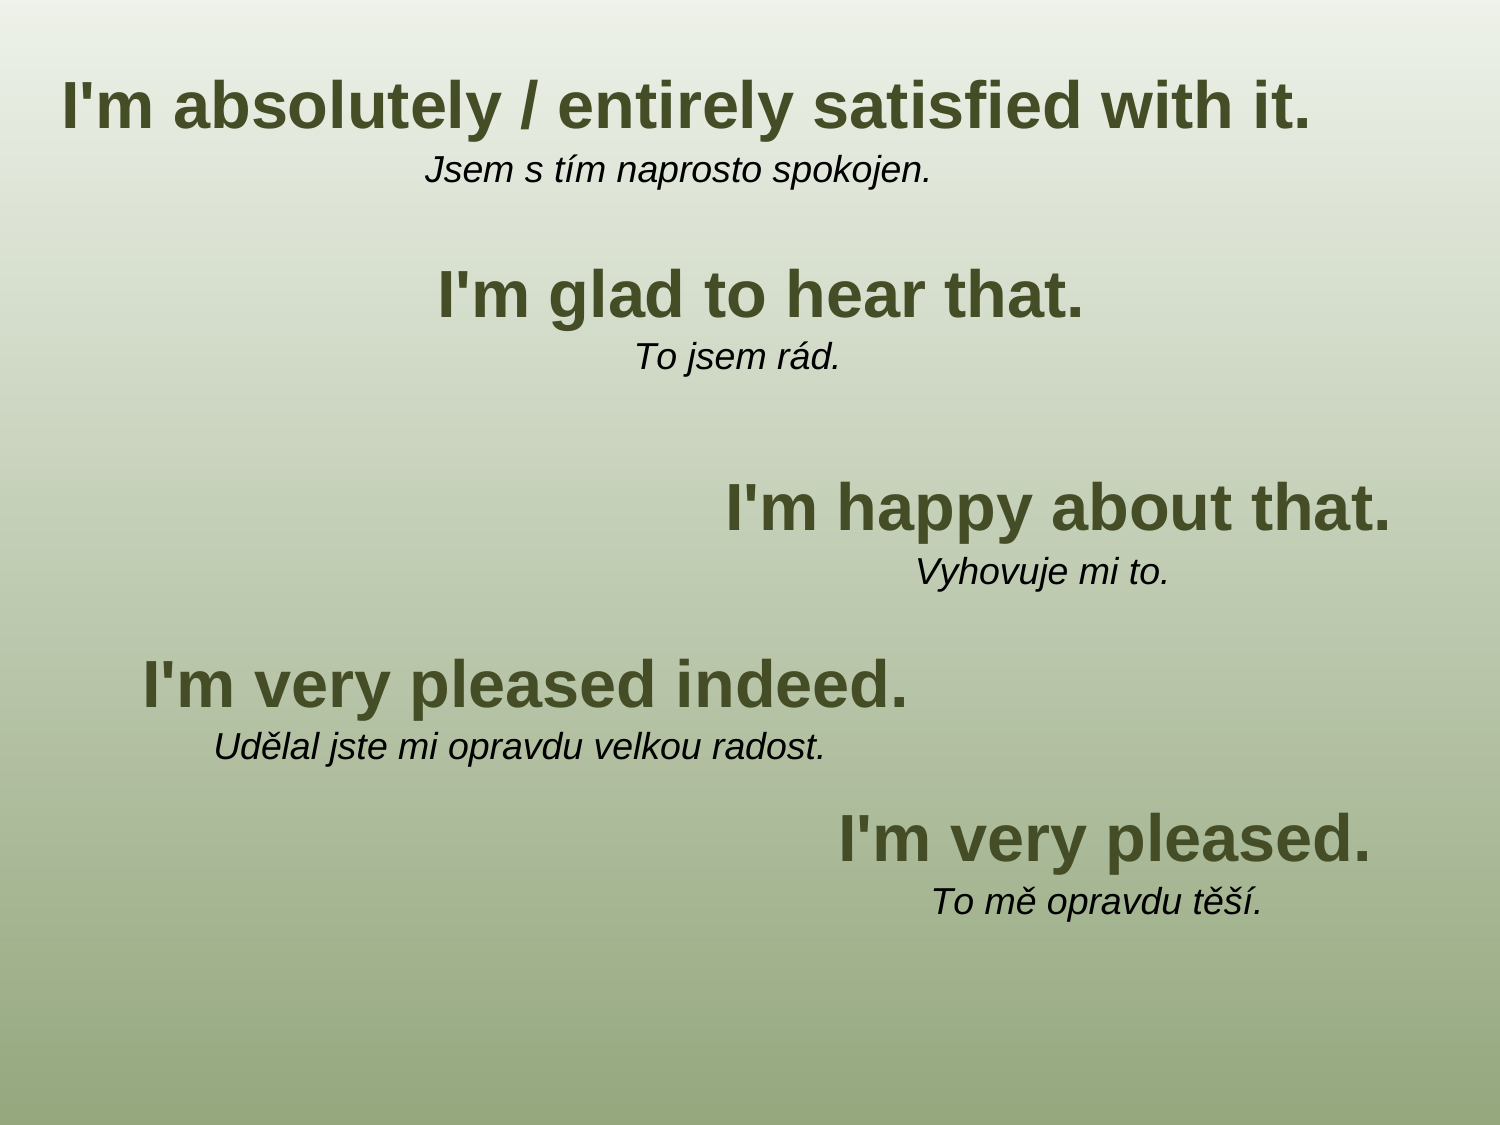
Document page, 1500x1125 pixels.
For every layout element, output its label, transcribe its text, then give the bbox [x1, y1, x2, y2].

text_box I'm happy about that. [710, 456, 1408, 552]
text_box I'm very pleased. [823, 786, 1388, 883]
text_box To jsem rád. [618, 324, 857, 386]
text_box I'm very pleased indeed. [127, 633, 925, 729]
text_box To mě opravdu těší. [915, 869, 1279, 931]
text_box Udělal jste mi opravdu velkou radost. [198, 714, 842, 775]
text_box Vyhovuje mi to. [899, 538, 1186, 600]
text_box I'm absolutely / entirely satisfied with it. [46, 54, 1329, 151]
text_box Jsem s tím naprosto spokojen. [410, 137, 948, 198]
text_box I'm glad to hear that. [422, 243, 1102, 339]
